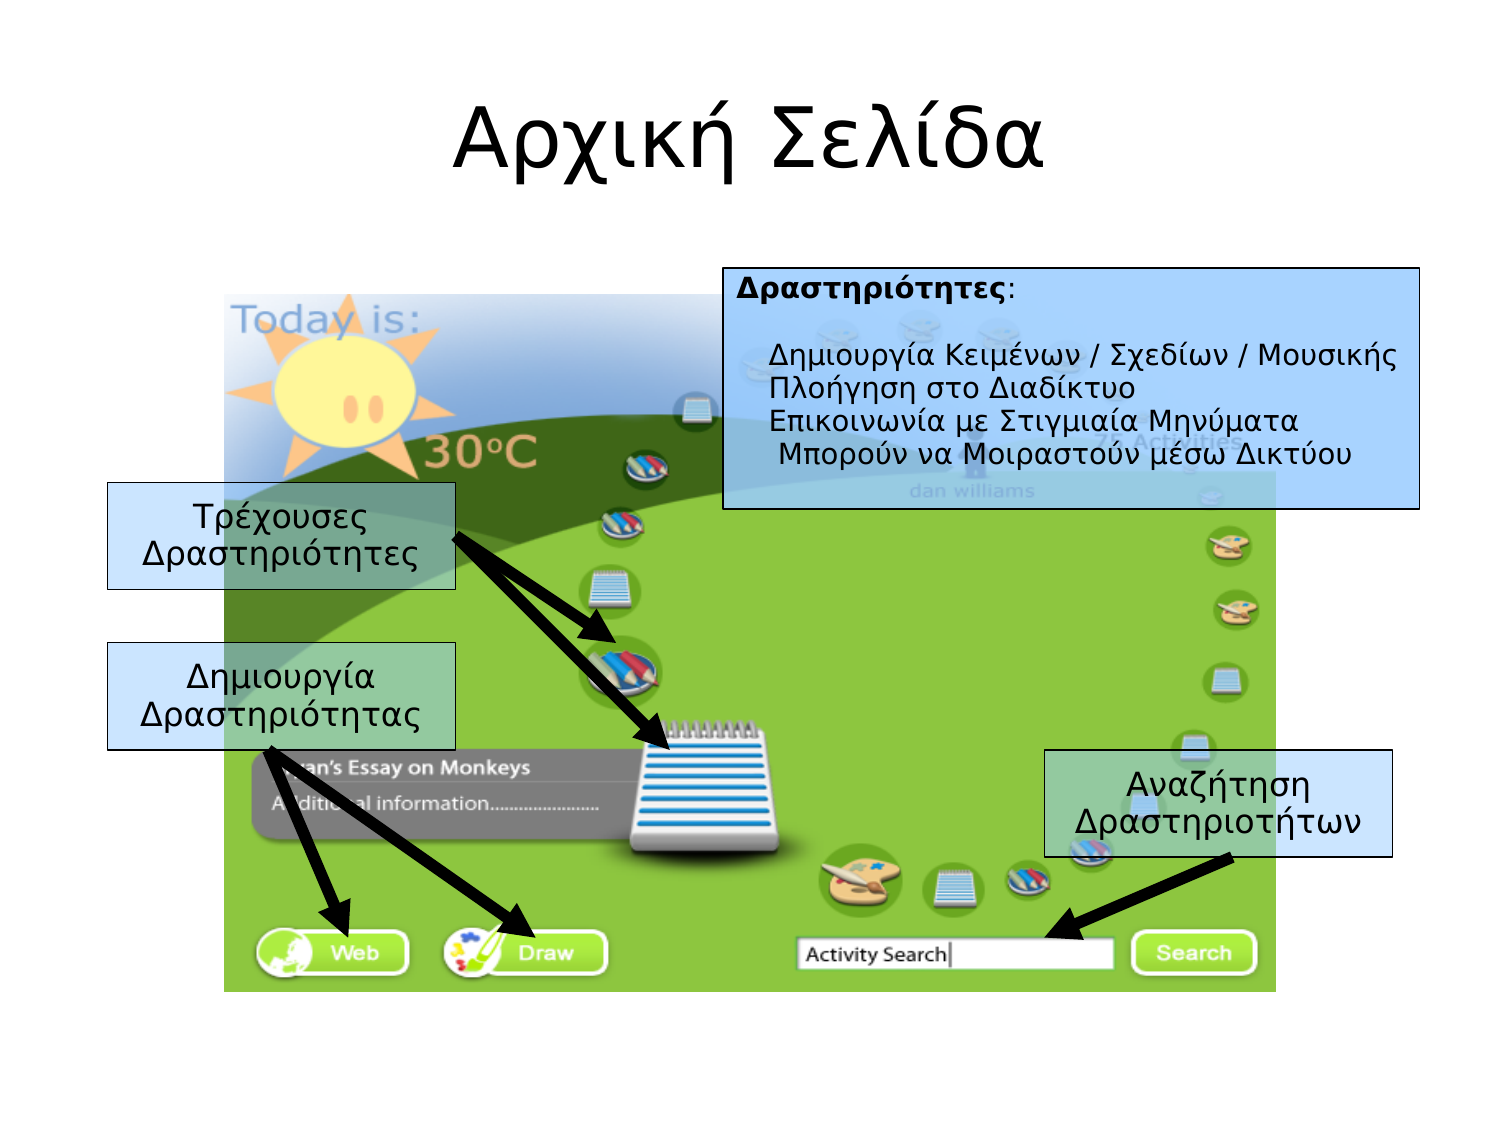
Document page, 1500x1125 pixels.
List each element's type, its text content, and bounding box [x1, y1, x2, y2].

text_box Δραστηριότητες: Δημιουργία Κειμένων / Σχεδίων / Μουσικής Πλοήγηση στο Διαδίκτυο Επικοινωνία με Στιγμιαία Μηνύματα Μπορούν να Μοιραστούν μέσω Δικτύου [723, 267, 1420, 510]
picture [224, 294, 1276, 992]
title Αρχική Σελίδα [75, 51, 1426, 227]
text_box Τρέχουσες Δραστηριότητες [107, 482, 456, 590]
text_box Δημιουργία Δραστηριότητας [107, 642, 456, 750]
text_box Αναζήτηση Δραστηριοτήτων [1044, 749, 1393, 858]
